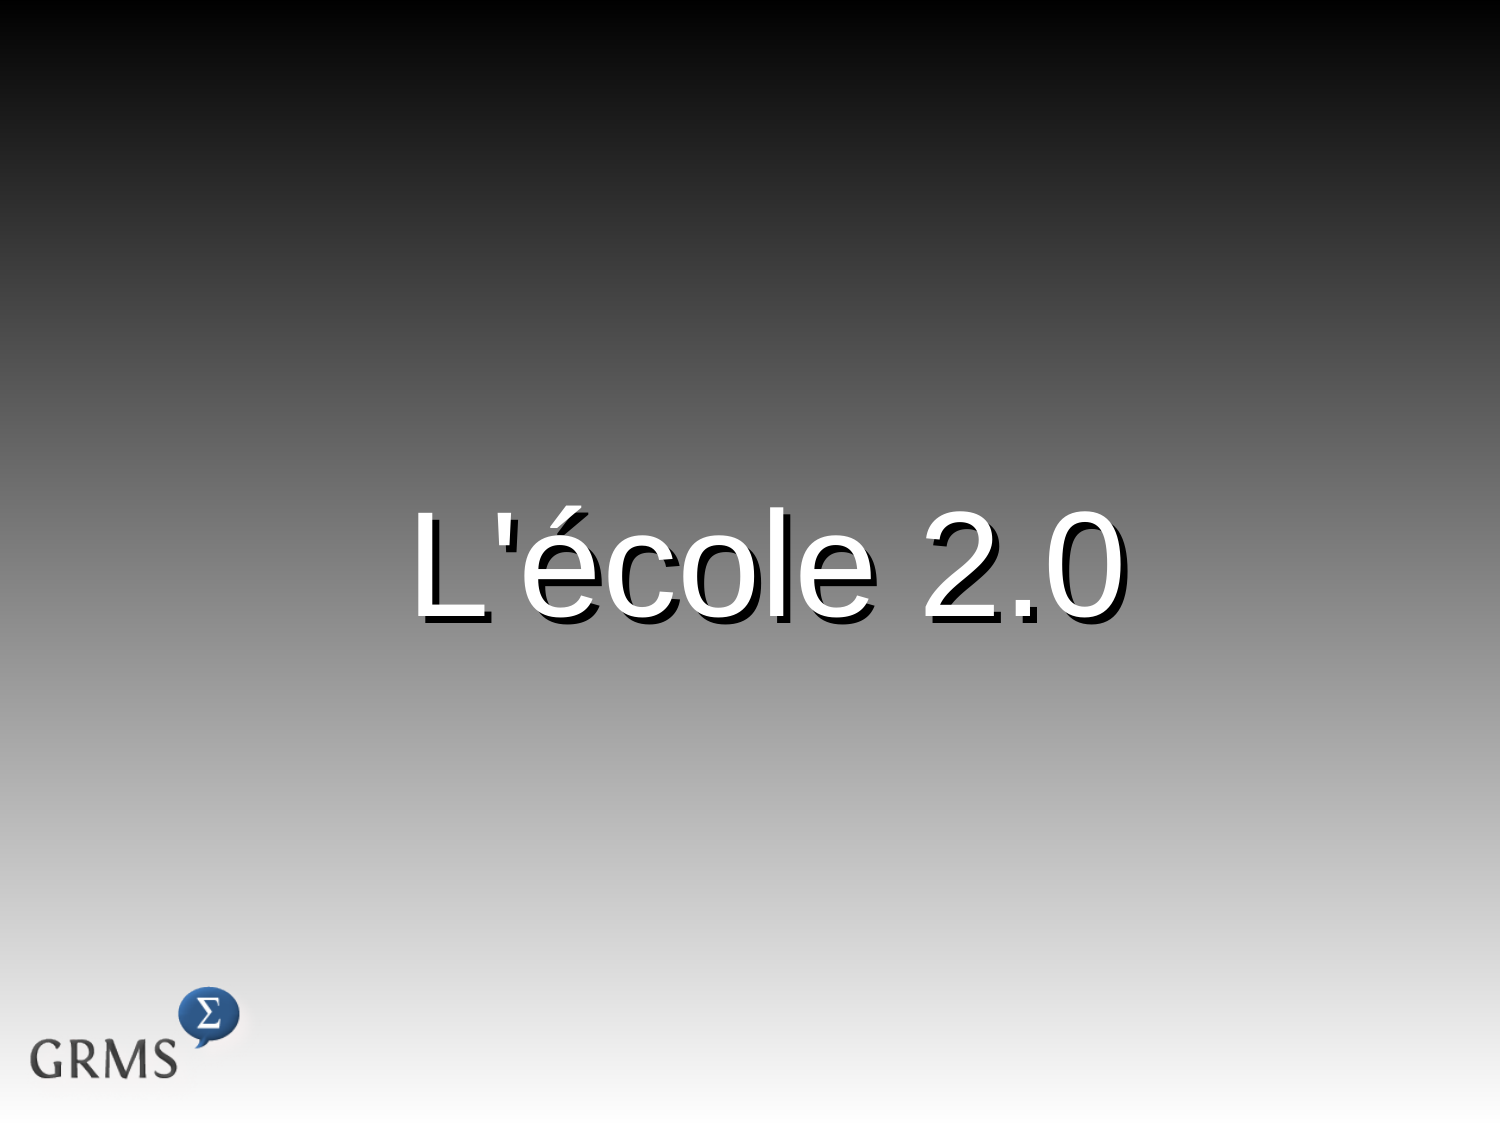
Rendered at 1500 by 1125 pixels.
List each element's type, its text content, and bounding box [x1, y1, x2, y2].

picture [16, 974, 267, 1107]
title L'école 2.0 [82, 460, 1453, 662]
